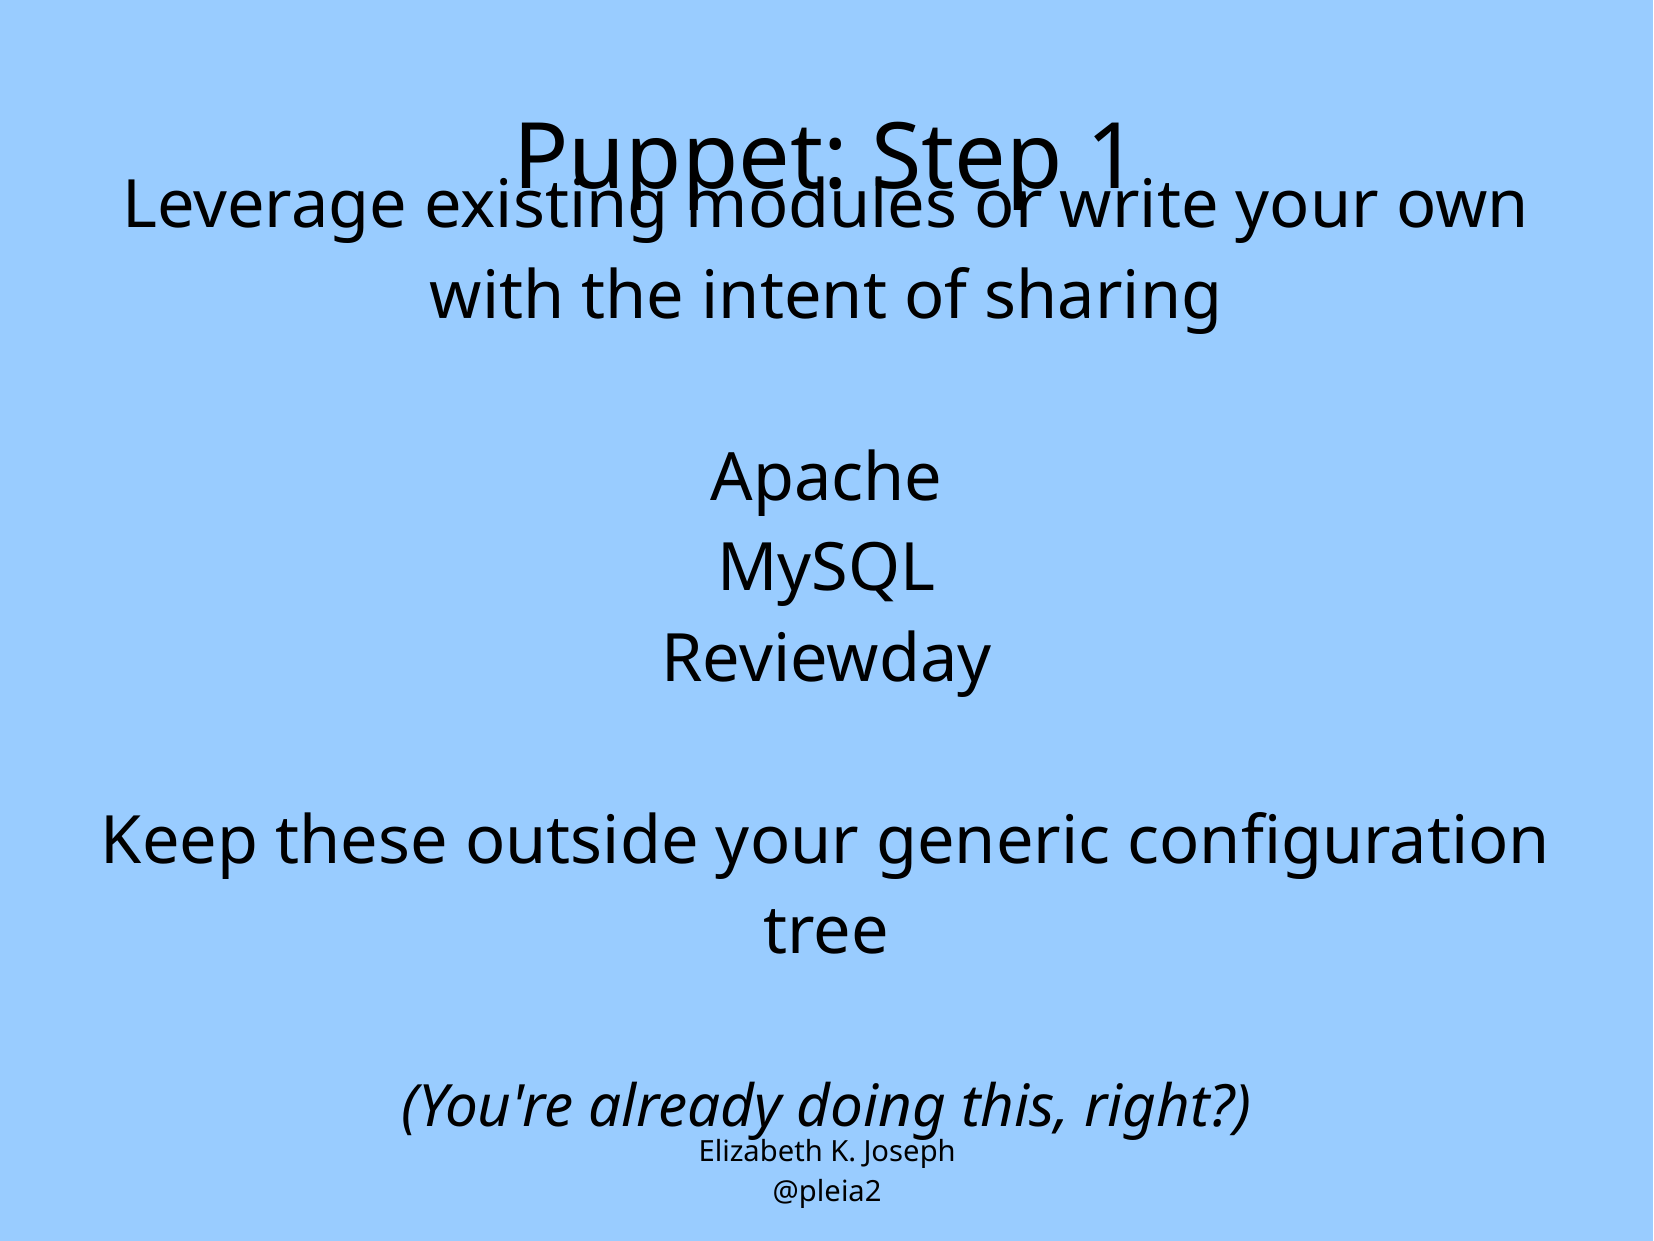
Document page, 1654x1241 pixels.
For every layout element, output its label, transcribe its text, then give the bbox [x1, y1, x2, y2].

subtitle Leverage existing modules or write your own with the intent of sharing Apache MySQL Reviewday Keep these outside your generic configuration tree (You're already doing this, right?) [82, 257, 1571, 1059]
title Puppet: Step 1 [82, 49, 1571, 257]
